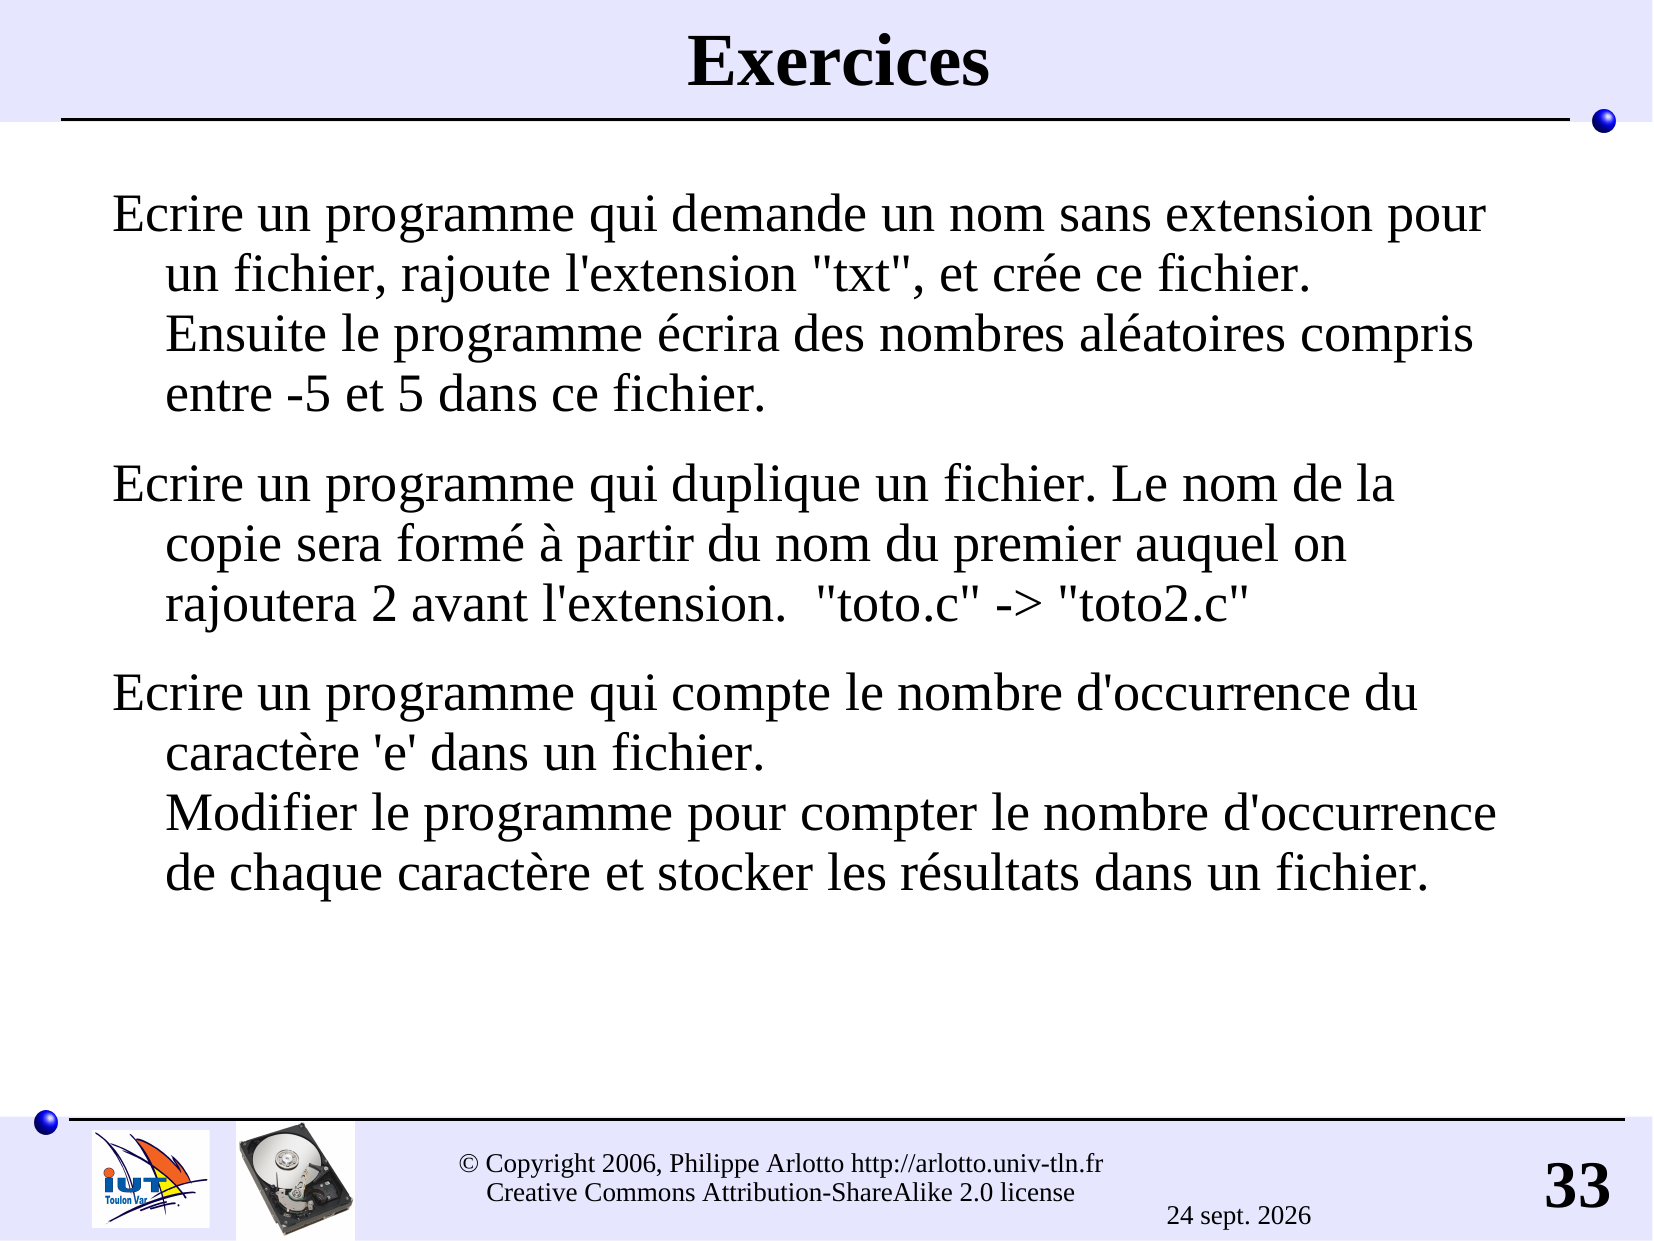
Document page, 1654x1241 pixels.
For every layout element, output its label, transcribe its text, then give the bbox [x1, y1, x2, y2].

title Exercices [95, 11, 1585, 110]
list Ecrire un programme qui demande un nom sans extension pour un fichier, rajoute l'extension "txt", et crée ce fichier. Ensuite le programme écrira des nombres aléatoires compris entre -5 et 5 dans ce fichier. Ecrire un programme qui duplique un fichier. Le nom de la copie sera formé à partir du nom du premier auquel on rajoutera 2 avant l'extension. "toto.c" -> "toto2.c" Ecrire un programme qui compte le nombre d'occurrence du caractère 'e' dans un fichier. Modifier le programme pour compter le nombre d'occurrence de chaque caractère et stocker les résultats dans un fichier. [94, 183, 1506, 1034]
picture [236, 1121, 355, 1241]
